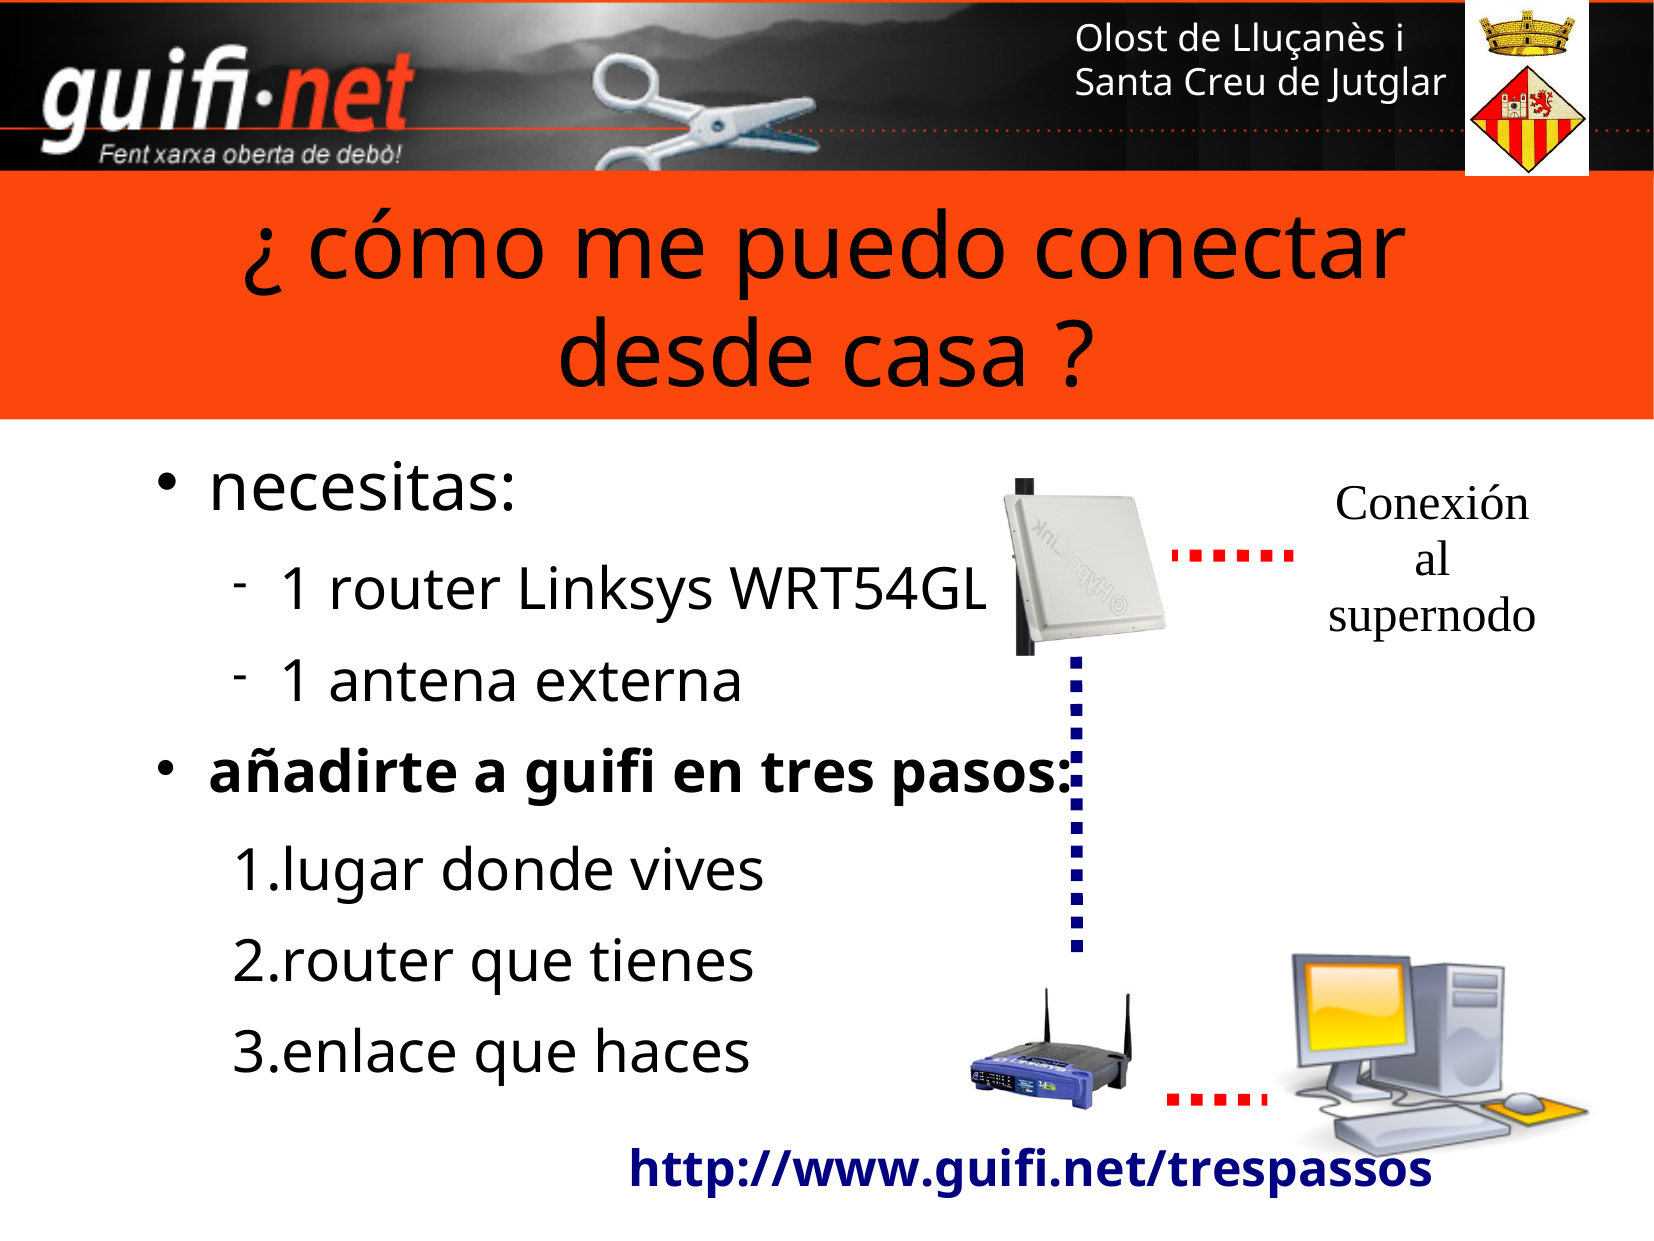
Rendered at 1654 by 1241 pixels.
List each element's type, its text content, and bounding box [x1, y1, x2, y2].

picture [940, 959, 1166, 1137]
picture [1267, 891, 1605, 1212]
list necesitas: 1 router Linksys WRT54GL 1 antena externa añadirte a guifi en tres pasos: lugar donde vives router que tienes enlace que haces [138, 445, 1551, 1172]
picture [0, 0, 1654, 176]
text_box Conexión al supernodo [1328, 471, 1535, 654]
picture [986, 478, 1172, 656]
text_box http://www.guifi.net/trespassos [628, 1137, 1526, 1197]
title ¿ cómo me puedo conectar desde casa ? [119, 189, 1532, 409]
